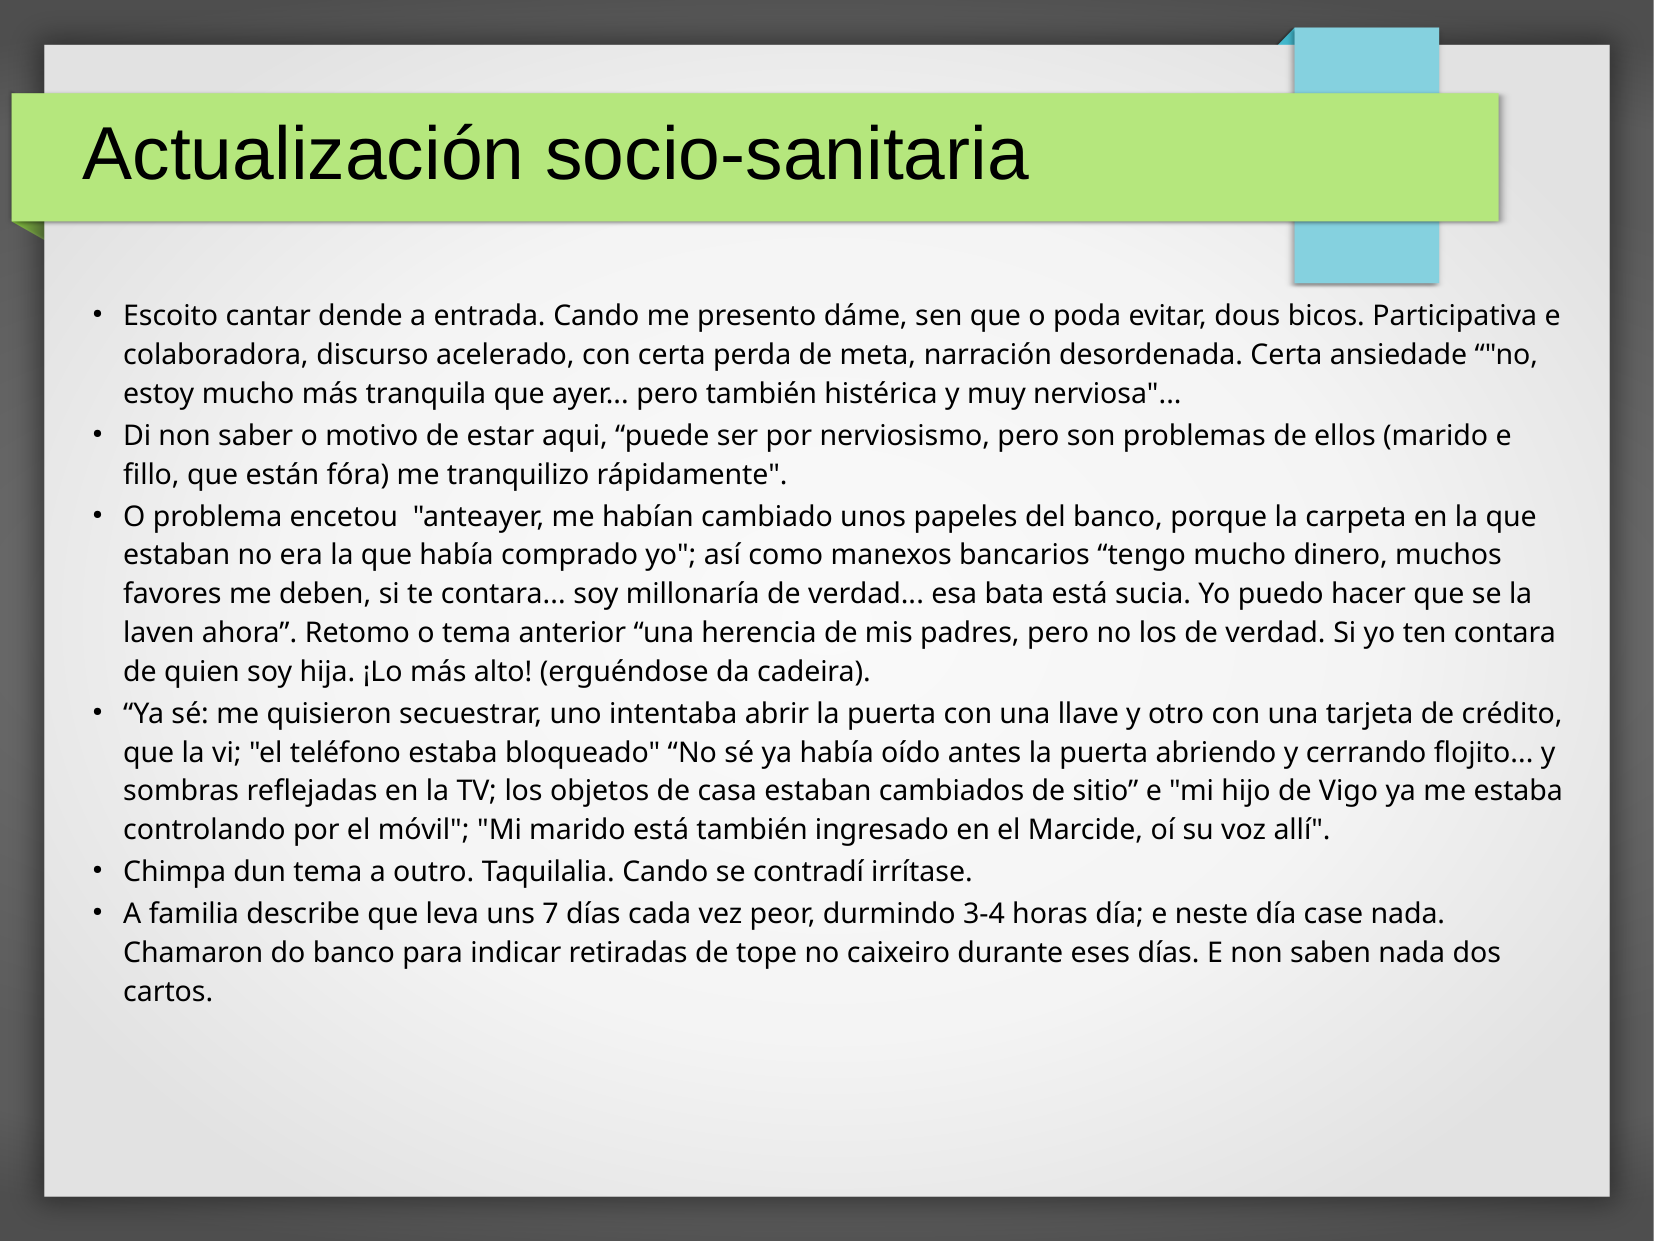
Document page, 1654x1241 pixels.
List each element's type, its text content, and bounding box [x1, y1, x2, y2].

title Actualización socio-sanitaria [82, 94, 1264, 213]
list Escoito cantar dende a entrada. Cando me presento dáme, sen que o poda evitar, dous bicos. Participativa e colaboradora, discurso acelerado, con certa perda de meta, narración desordenada. Certa ansiedade “"no, estoy mucho más tranquila que ayer... pero también histérica y muy nerviosa"... Di non saber o motivo de estar aqui, “puede ser por nerviosismo, pero son problemas de ellos (marido e fillo, que están fóra) me tranquilizo rápidamente". O problema encetou "anteayer, me habían cambiado unos papeles del banco, porque la carpeta en la que estaban no era la que había comprado yo"; así como manexos bancarios “tengo mucho dinero, muchos favores me deben, si te contara... soy millonaría de verdad... esa bata está sucia. Yo puedo hacer que se la laven ahora”. Retomo o tema anterior “una herencia de mis padres, pero no los de verdad. Si yo ten contara de quien soy hija. ¡Lo más alto! (erguéndose da cadeira). “Ya sé: me quisieron secuestrar, uno intentaba abrir la puerta con una llave y otro con una tarjeta de crédito, que la vi; "el teléfono estaba bloqueado" “No sé ya había oído antes la puerta abriendo y cerrando flojito... y sombras reflejadas en la TV; los objetos de casa estaban cambiados de sitio” e "mi hijo de Vigo ya me estaba controlando por el móvil"; "Mi marido está también ingresado en el Marcide, oí su voz allí". Chimpa dun tema a outro. Taquilalia. Cando se contradí irrítase. A familia describe que leva uns 7 días cada vez peor, durmindo 3-4 horas día; e neste día case nada. Chamaron do banco para indicar retiradas de tope no caixeiro durante eses días. E non saben nada dos cartos. [82, 295, 1571, 1015]
picture [0, 0, 1654, 1241]
